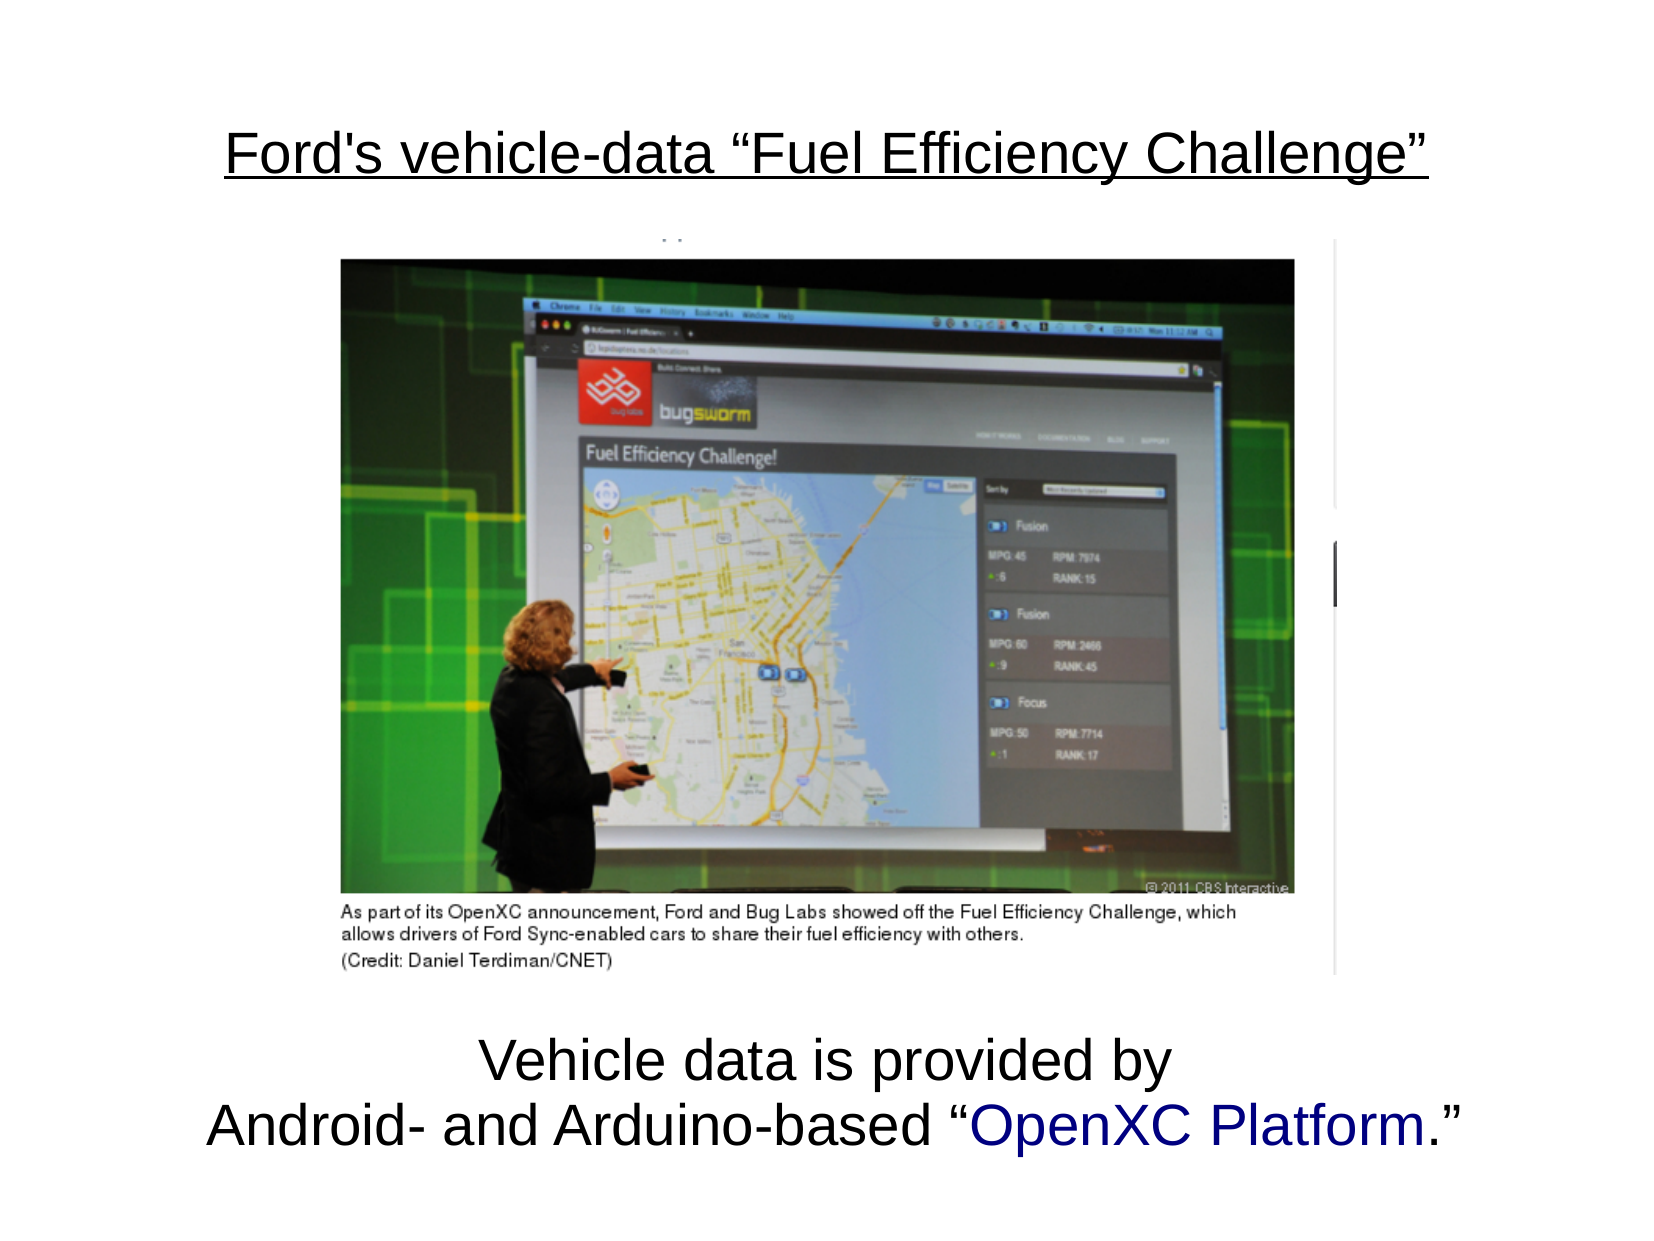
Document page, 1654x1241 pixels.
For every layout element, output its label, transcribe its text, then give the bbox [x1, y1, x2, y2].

title Ford's vehicle-data “Fuel Efficiency Challenge” [82, 49, 1571, 257]
text_box Vehicle data is provided by Android- and Arduino-based “OpenXC Platform.” [191, 1020, 1479, 1165]
picture [316, 239, 1337, 975]
